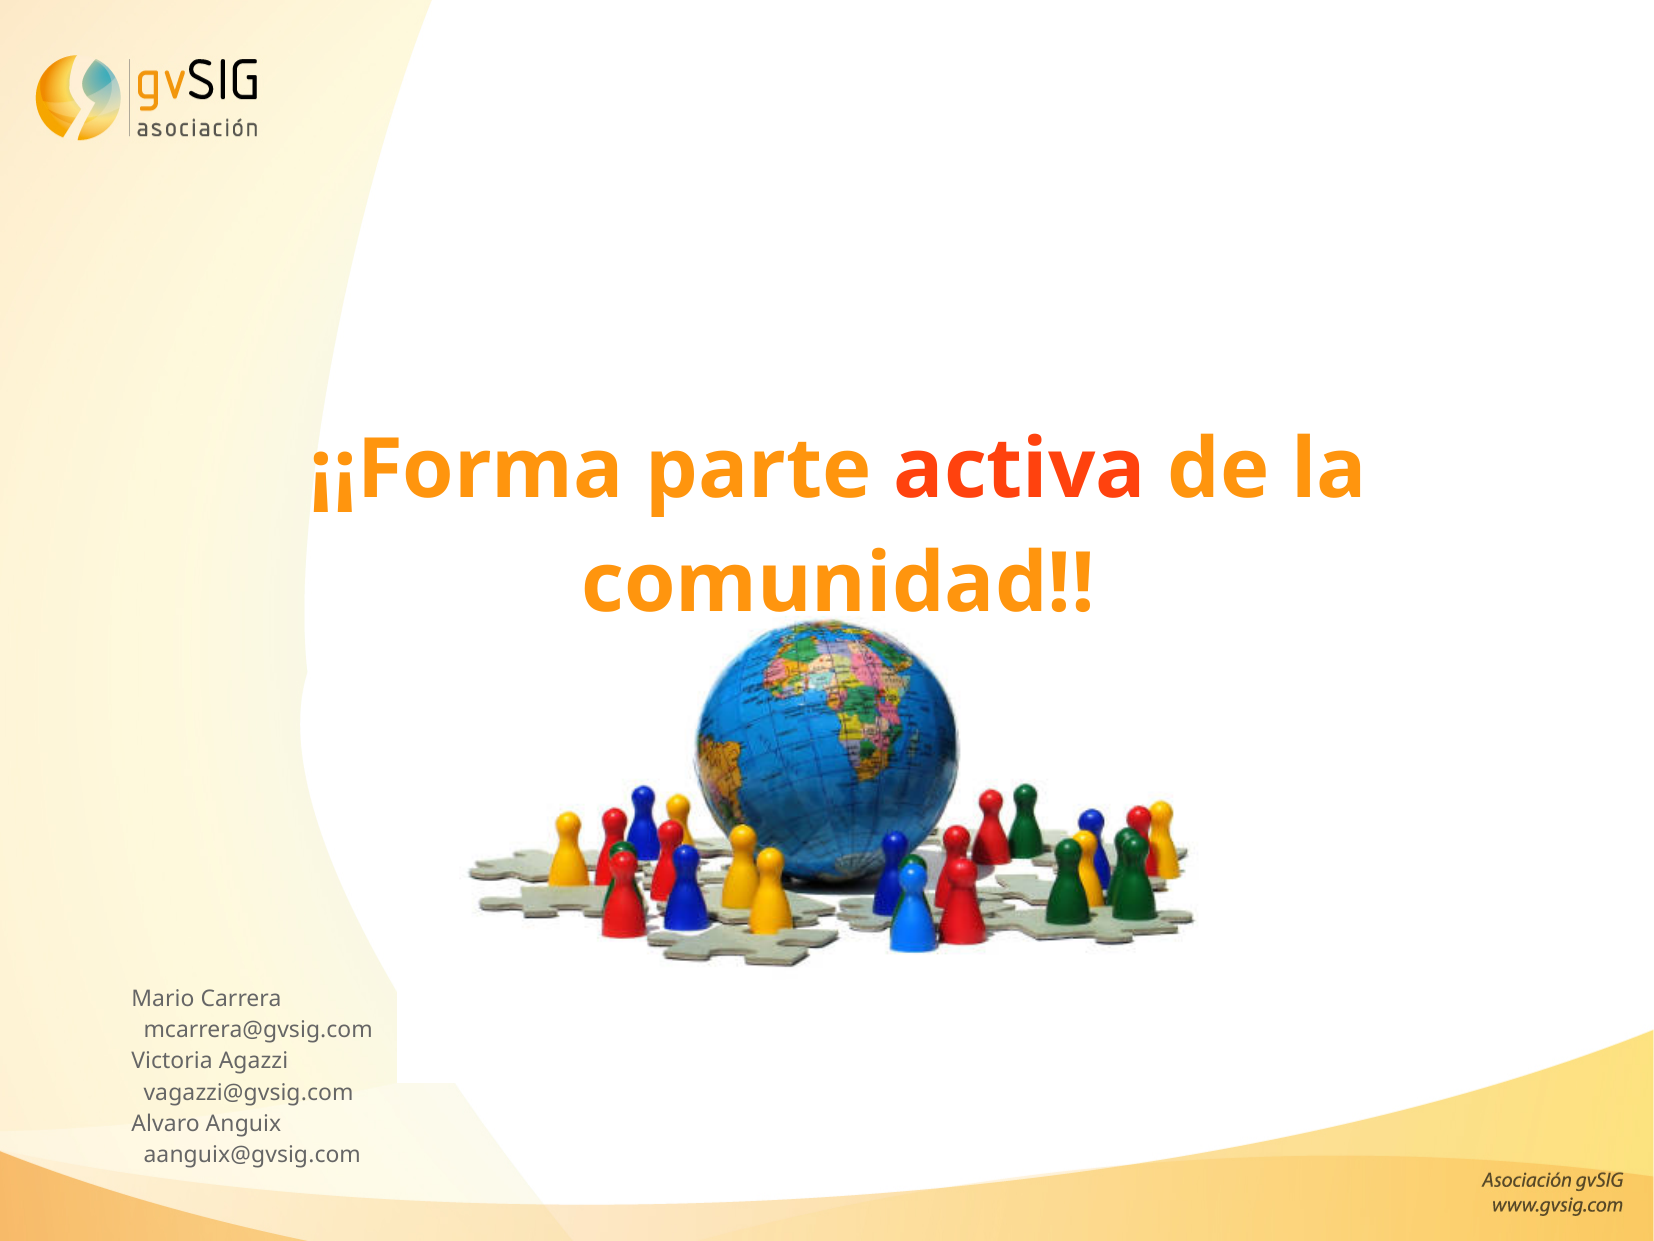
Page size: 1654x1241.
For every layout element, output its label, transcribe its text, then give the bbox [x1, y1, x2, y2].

text_box Mario Carrera mcarrera@gvsig.com Victoria Agazzi vagazzi@gvsig.com Alvaro Anguix aanguix@gvsig.com [116, 974, 502, 1156]
title ¡¡Forma parte activa de la comunidad!! [124, 418, 1554, 626]
picture [0, 0, 1654, 1241]
